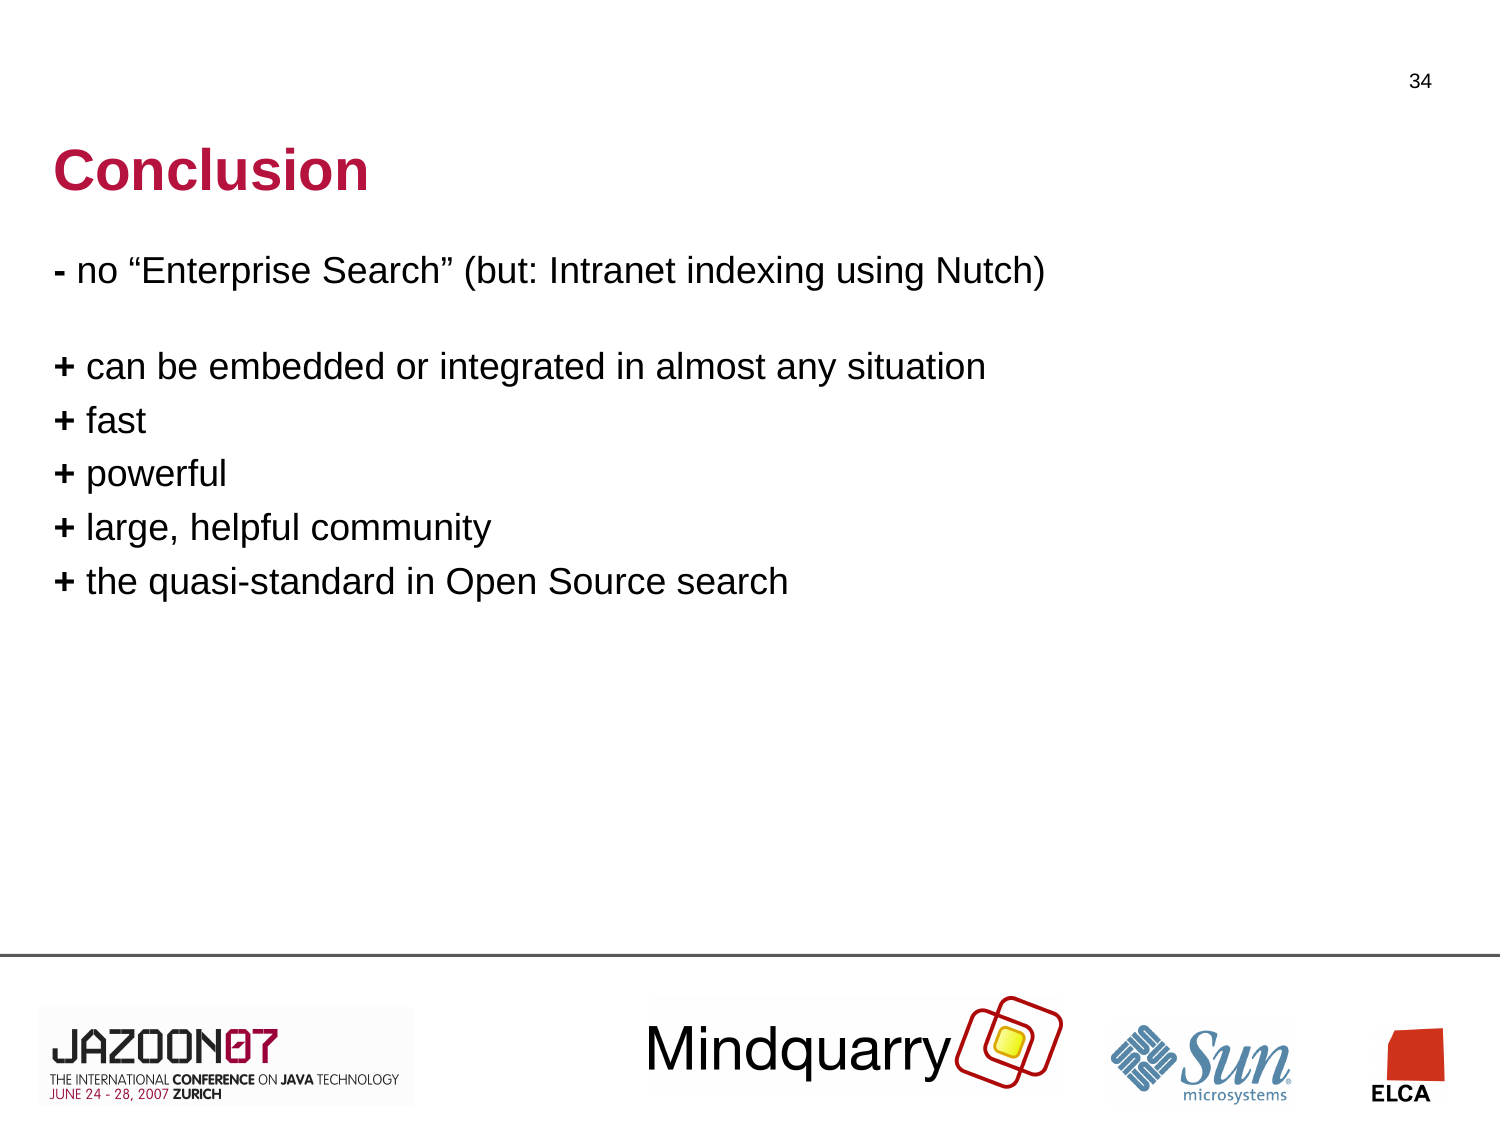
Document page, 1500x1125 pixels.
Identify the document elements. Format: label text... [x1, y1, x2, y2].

list - no “Enterprise Search” (but: Intranet indexing using Nutch) + can be embedded or integrated in almost any situation + fast + powerful + large, helpful community + the quasi-standard in Open Source search [53, 249, 1451, 953]
title Conclusion [53, 119, 1447, 231]
picture [1107, 1021, 1294, 1107]
picture [649, 996, 1063, 1093]
picture [38, 1007, 413, 1106]
picture [1370, 1025, 1446, 1105]
